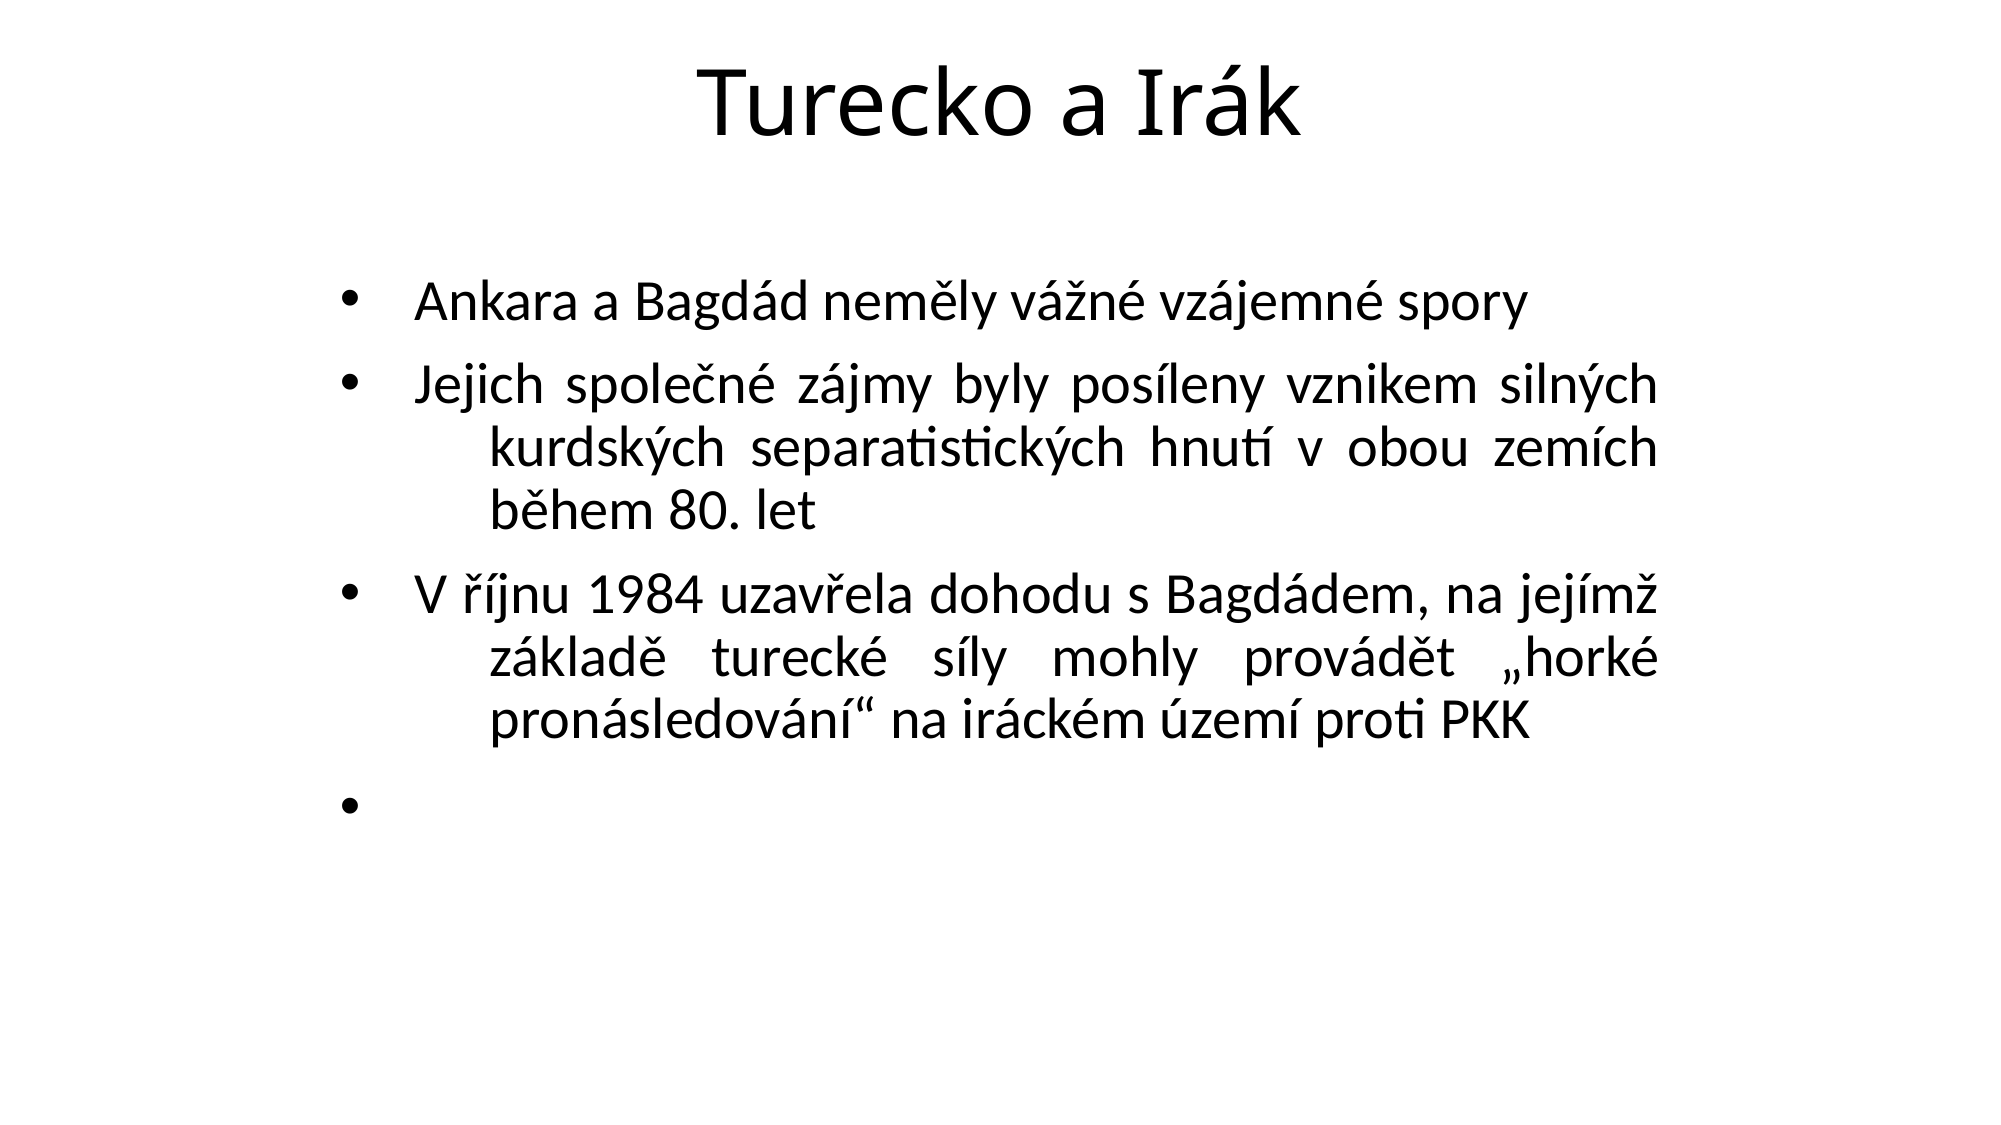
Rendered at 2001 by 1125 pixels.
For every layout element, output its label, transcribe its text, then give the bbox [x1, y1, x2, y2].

title Turecko a Irák [324, 41, 1675, 170]
list Ankara a Bagdád neměly vážné vzájemné spory​ Jejich společné zájmy byly posíleny vznikem silných kurdských separatistických hnutí v obou zemích během 80. let​ V říjnu 1984 uzavřela dohodu s Bagdádem, na jejímž základě turecké síly mohly provádět „horké pronásledování“ na iráckém území proti PKK [324, 262, 1675, 1047]
